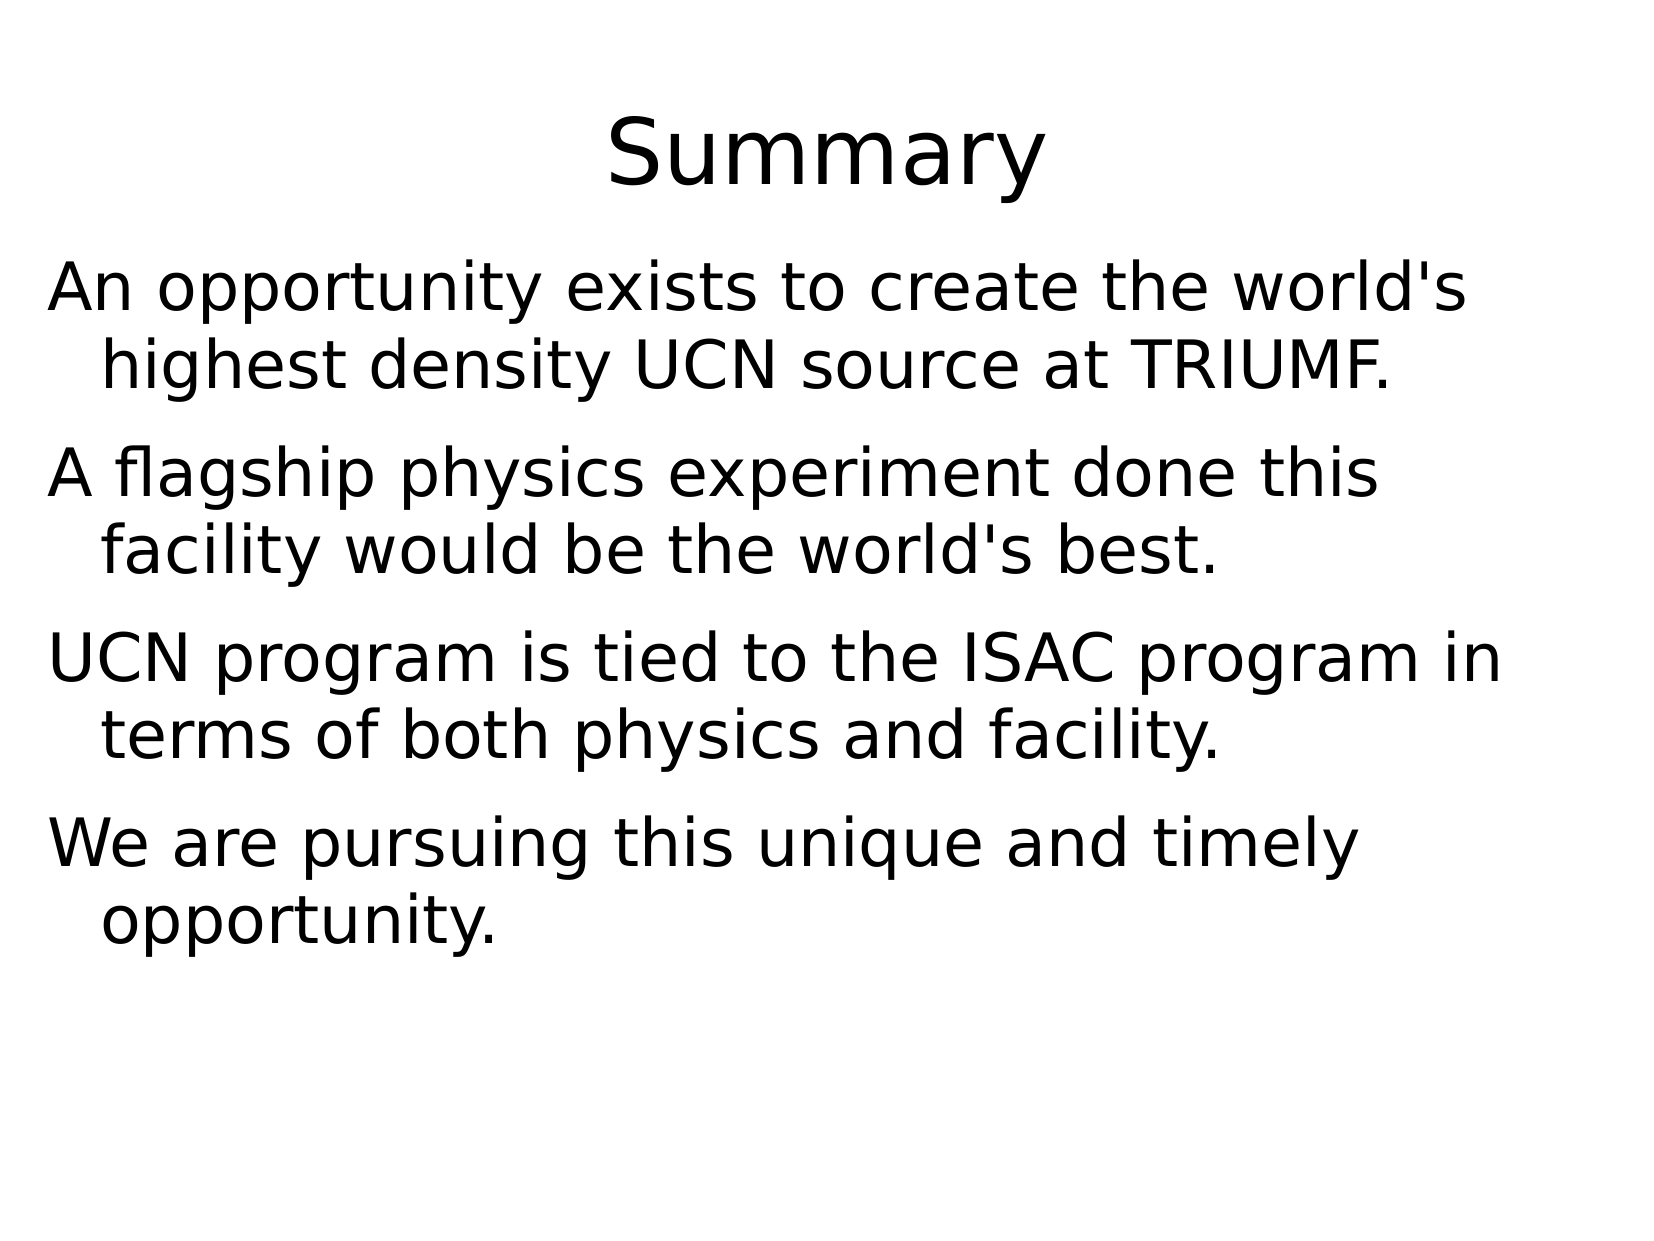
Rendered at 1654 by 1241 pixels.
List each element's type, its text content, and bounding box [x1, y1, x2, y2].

title Summary [82, 56, 1571, 248]
list An opportunity exists to create the world's highest density UCN source at TRIUMF. A flagship physics experiment done this facility would be the world's best. UCN program is tied to the ISAC program in terms of both physics and facility. We are pursuing this unique and timely opportunity. [29, 248, 1625, 1053]
